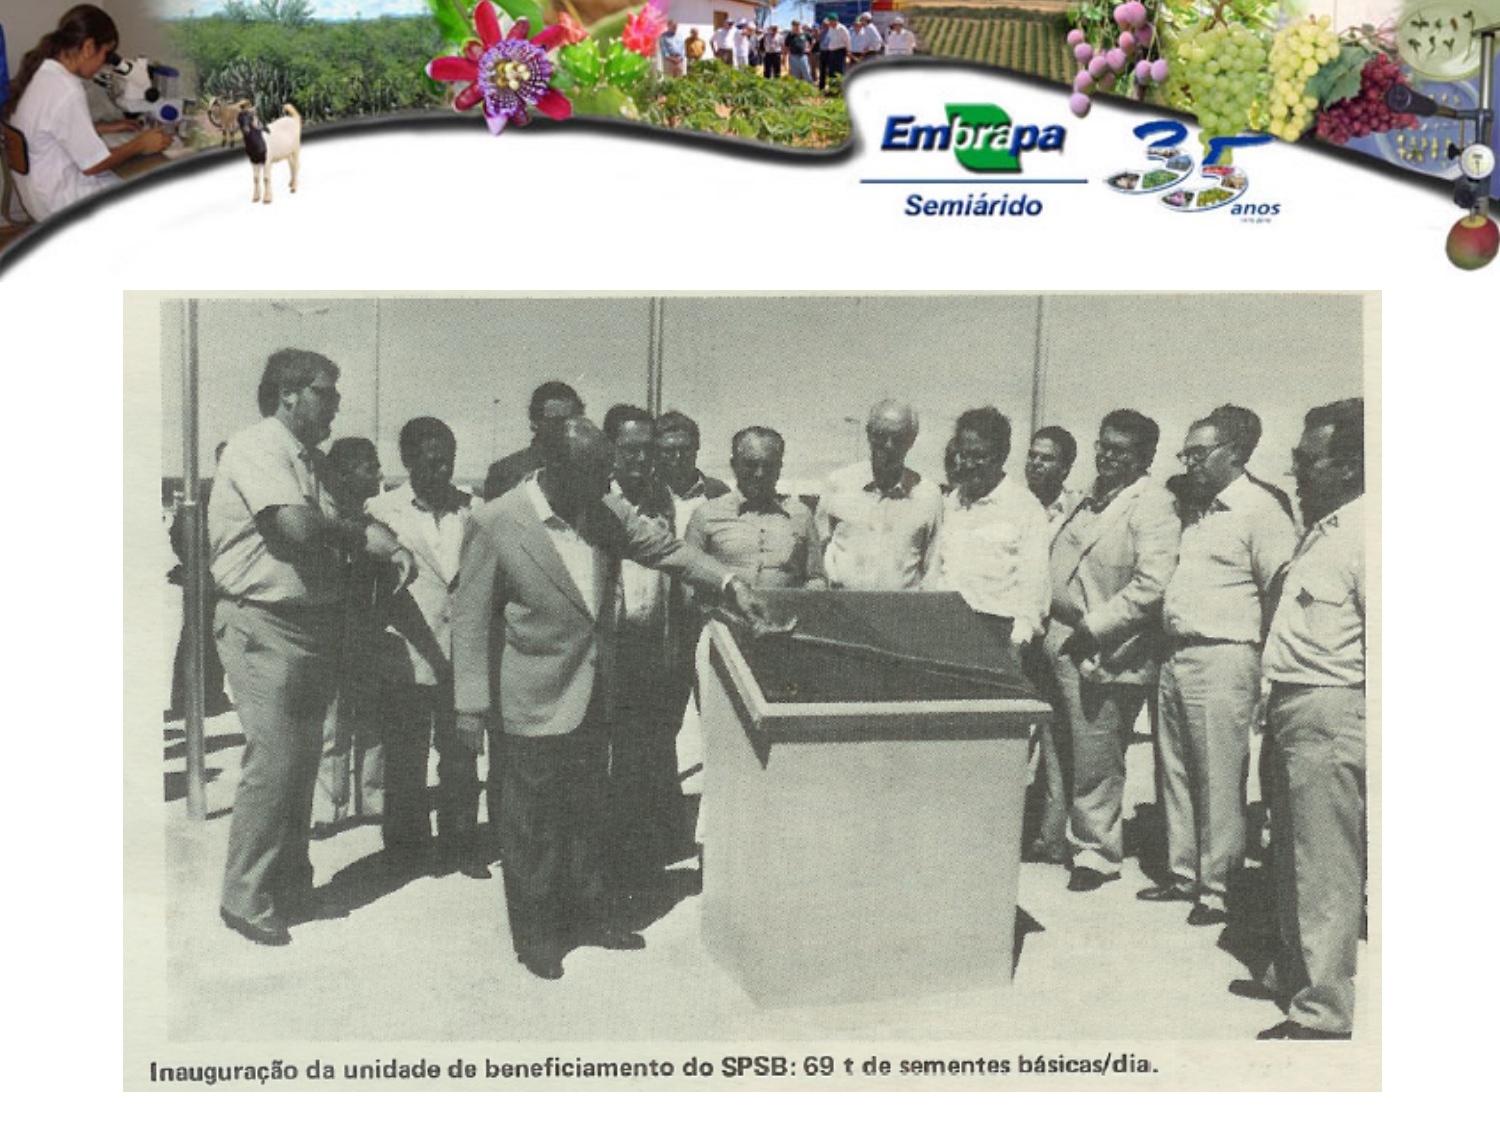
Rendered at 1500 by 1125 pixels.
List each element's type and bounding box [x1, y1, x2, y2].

picture [0, 0, 1500, 282]
picture [123, 290, 1382, 1092]
